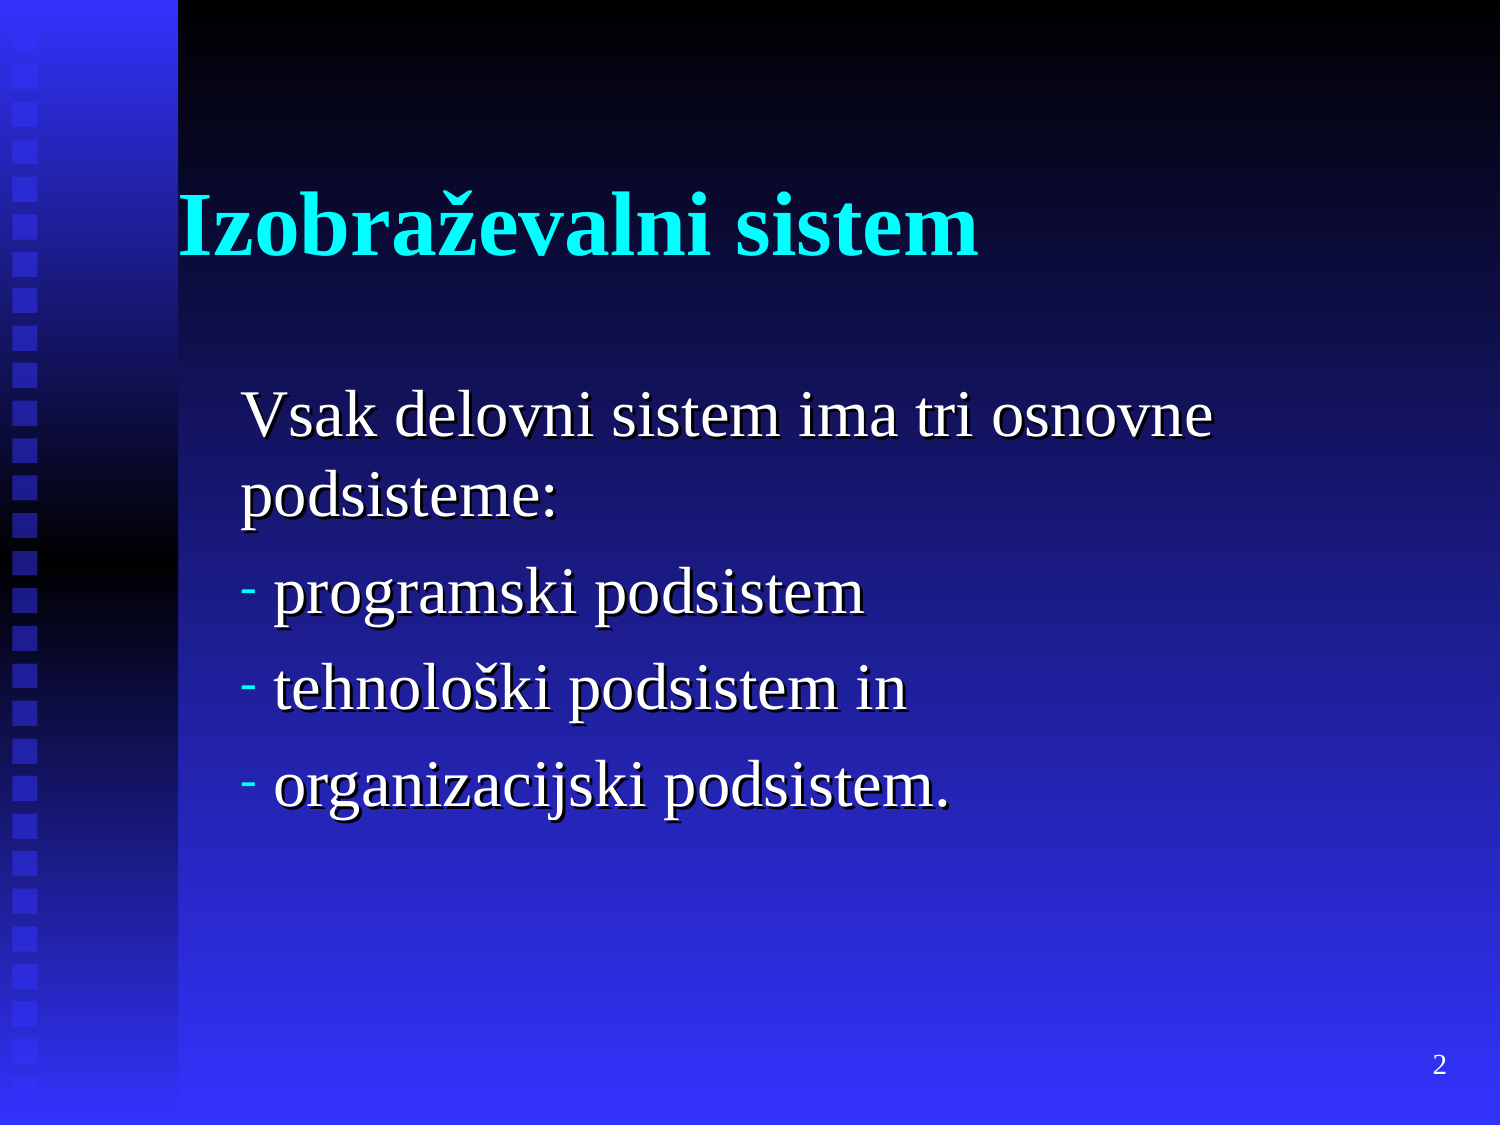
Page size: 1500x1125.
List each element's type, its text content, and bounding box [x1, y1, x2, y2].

subtitle Vsak delovni sistem ima tri osnovne podsisteme: programski podsistem tehnološki podsistem in organizacijski podsistem. [225, 362, 1351, 925]
title Izobraževalni sistem [162, 124, 1438, 313]
